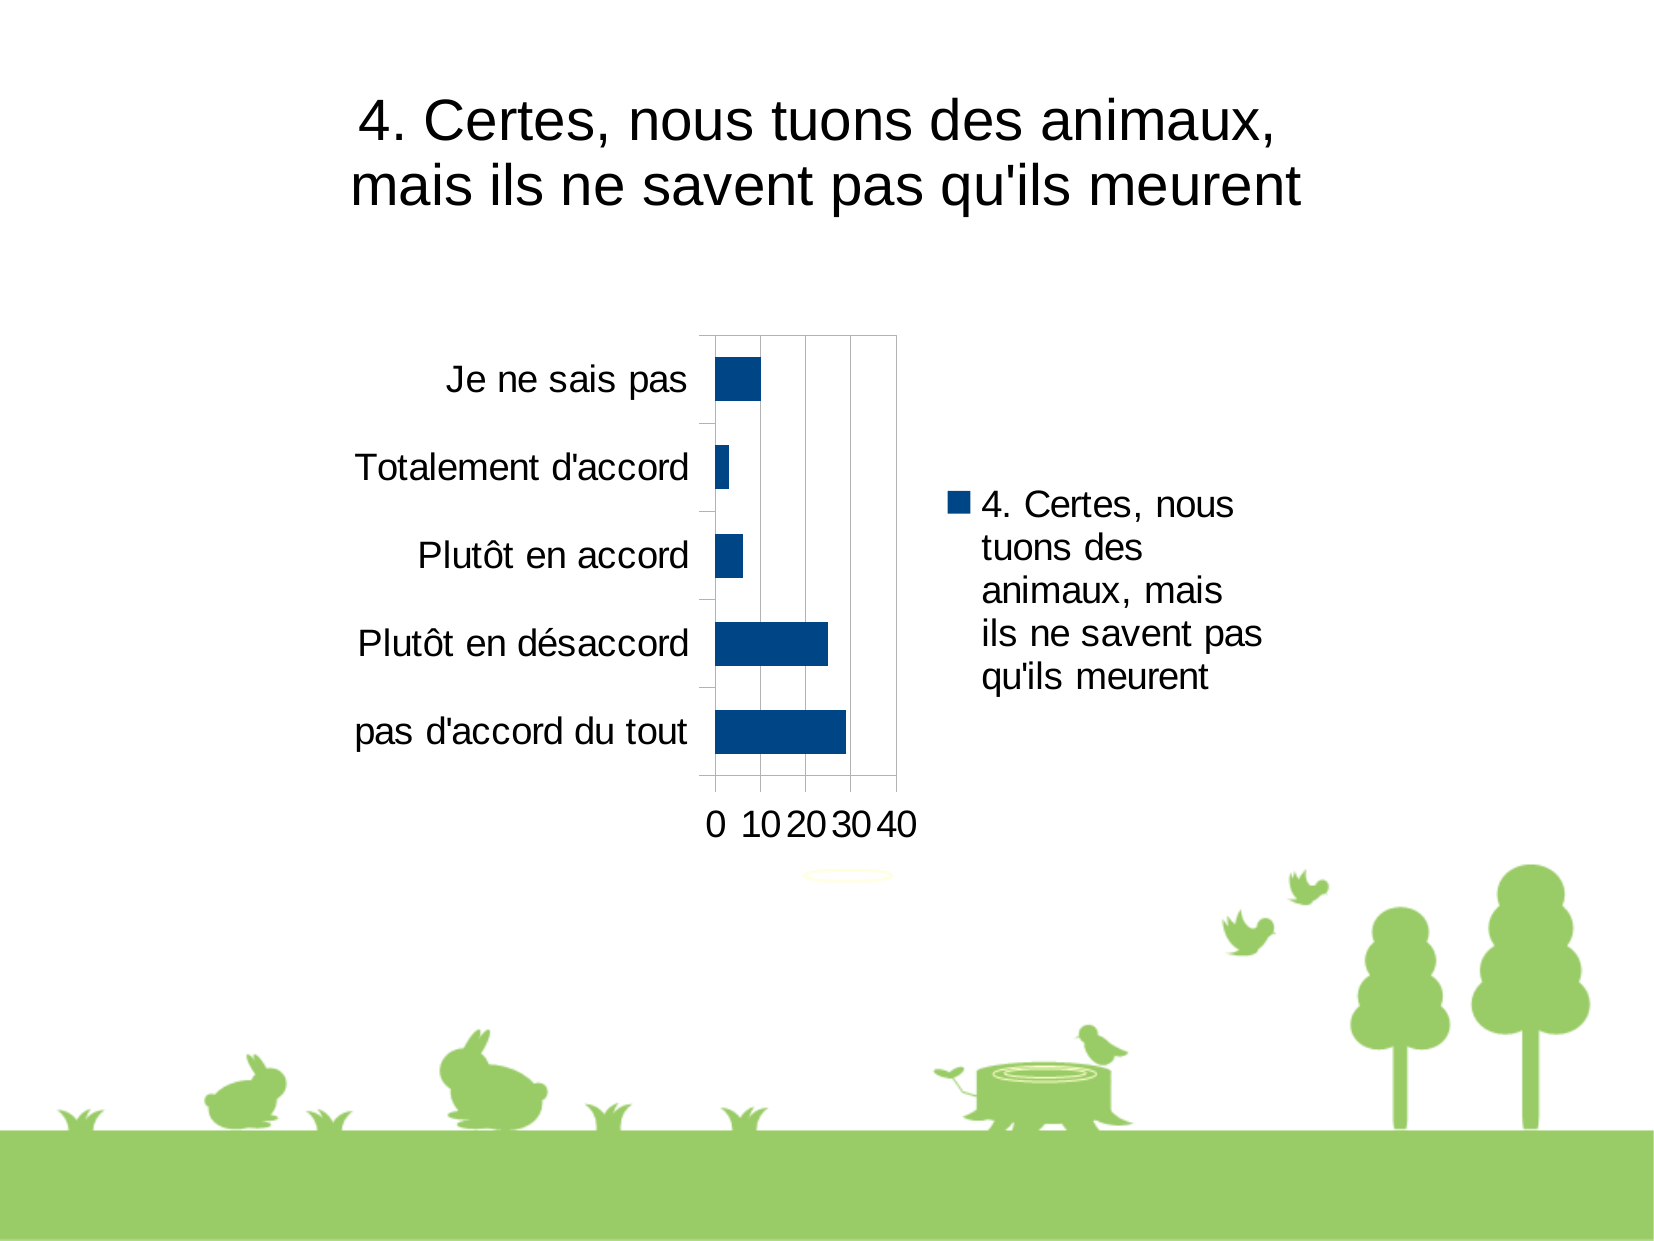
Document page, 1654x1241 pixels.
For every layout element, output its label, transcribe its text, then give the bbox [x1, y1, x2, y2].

picture [0, 0, 1654, 1241]
title 4. Certes, nous tuons des animaux, mais ils ne savent pas qu'ils meurent [82, 49, 1571, 257]
chart [354, 324, 1300, 857]
